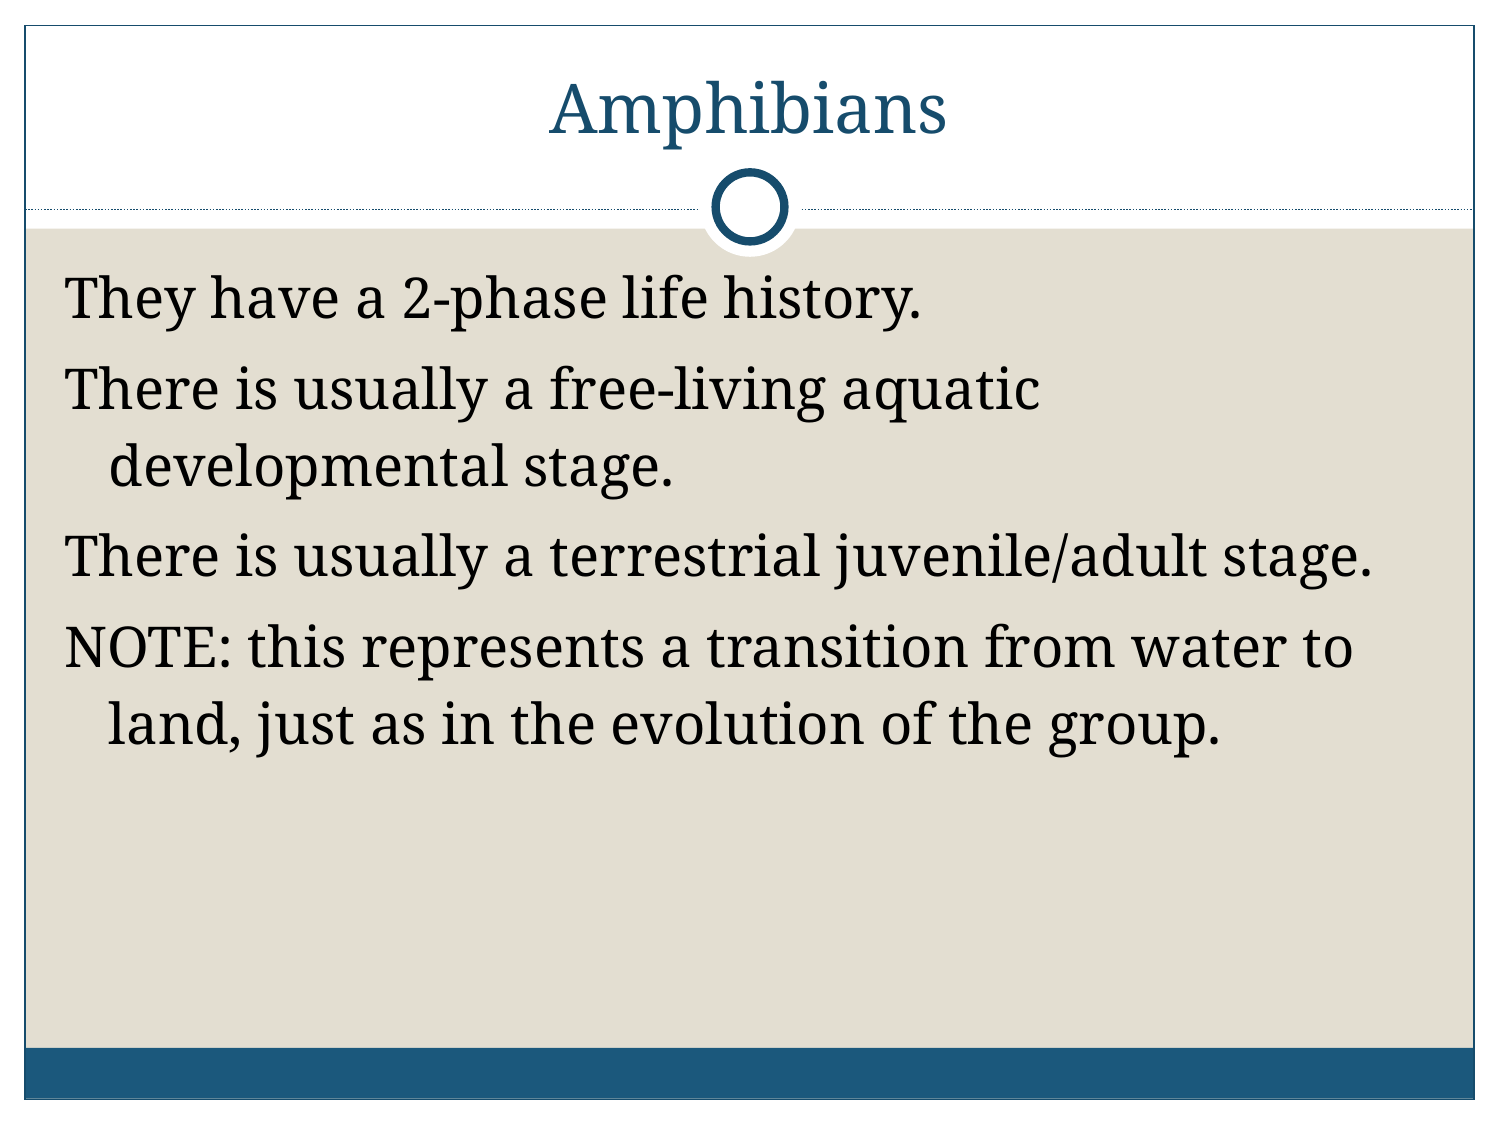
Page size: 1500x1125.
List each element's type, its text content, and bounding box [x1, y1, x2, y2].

list They have a 2-phase life history. There is usually a free-living aquatic developmental stage. There is usually a terrestrial juvenile/adult stage. NOTE: this represents a transition from water to land, just as in the evolution of the group. [49, 250, 1445, 1001]
title Amphibians [49, 37, 1450, 162]
